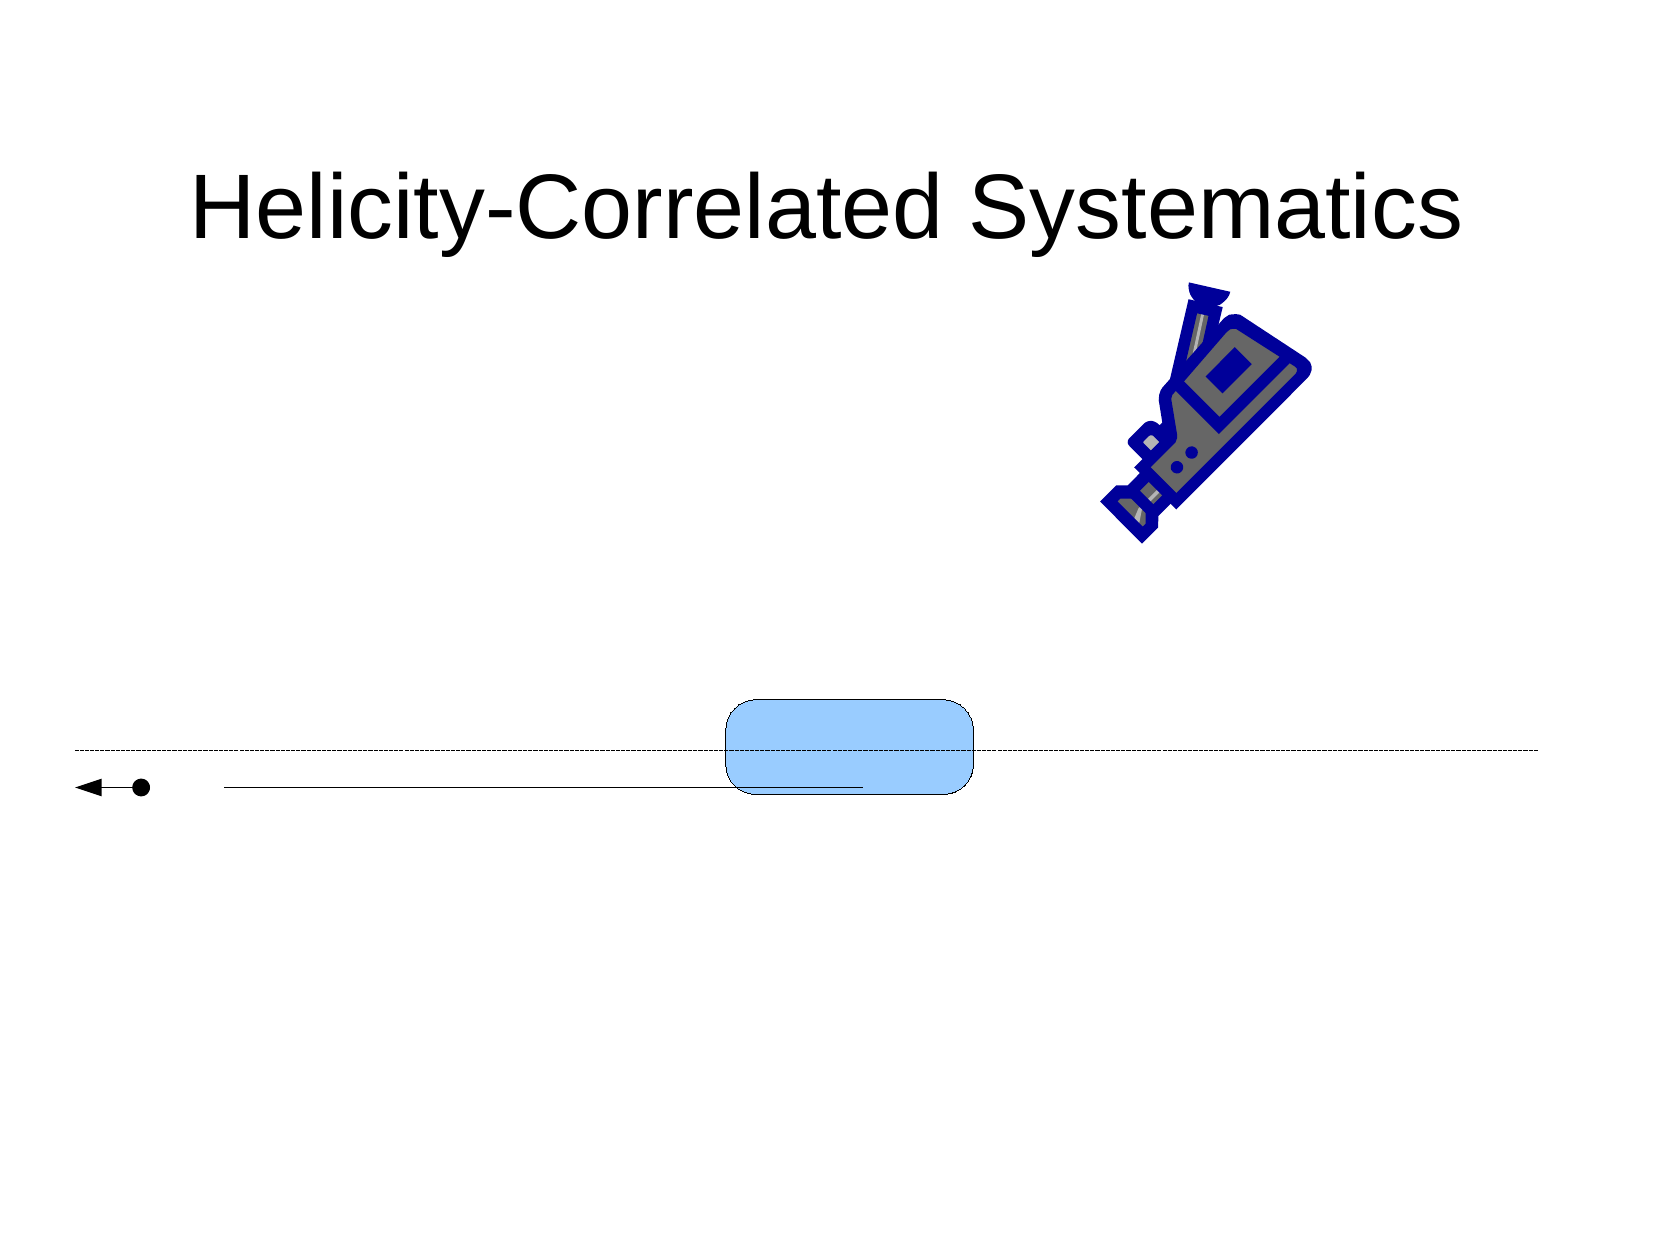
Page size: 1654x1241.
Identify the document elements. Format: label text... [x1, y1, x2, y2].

title Helicity-Correlated Systematics [121, 102, 1534, 311]
picture [1033, 259, 1320, 545]
text_box [725, 699, 974, 795]
